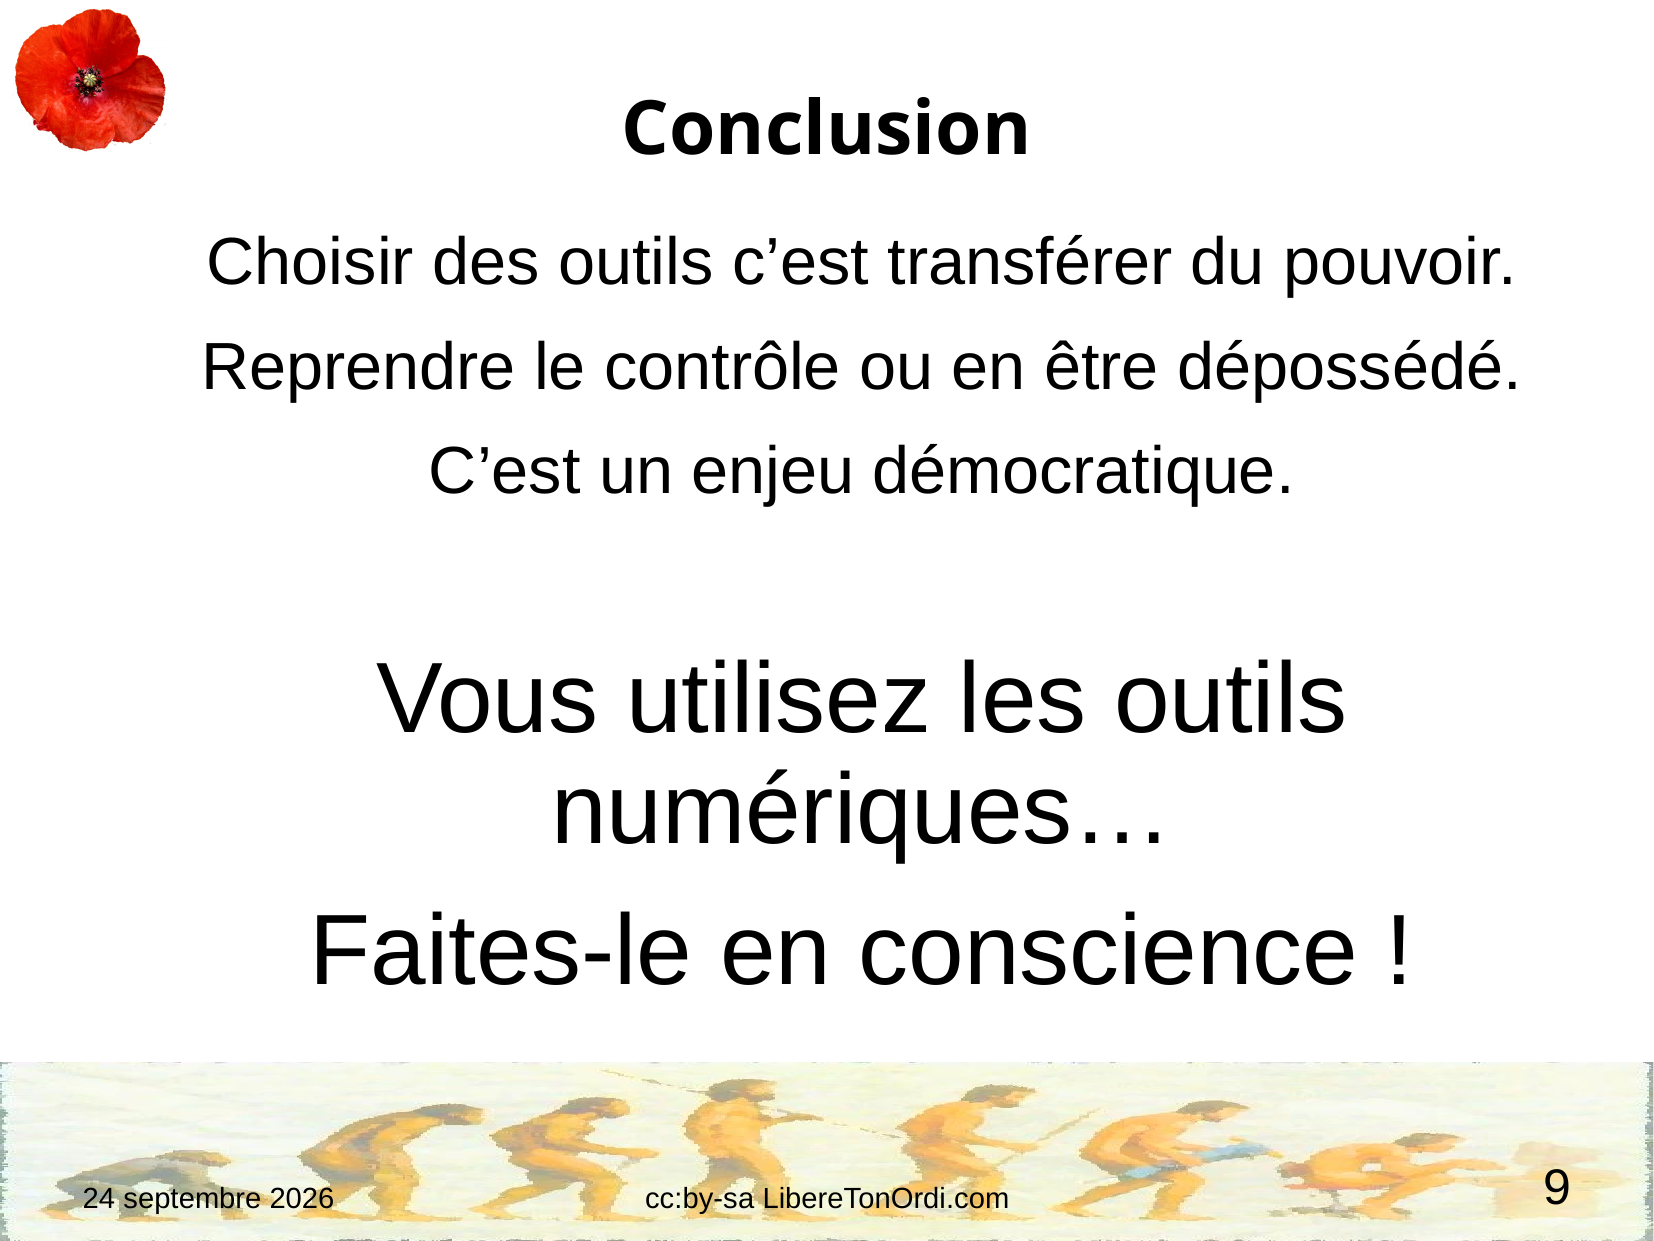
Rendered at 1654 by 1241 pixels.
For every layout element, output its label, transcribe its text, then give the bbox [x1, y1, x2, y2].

picture [11, 5, 169, 154]
picture [0, 1062, 1654, 1241]
title Conclusion [82, 49, 1571, 201]
list Choisir des outils c’est transférer du pouvoir. Reprendre le contrôle ou en être dépossédé. C’est un enjeu démocratique. Vous utilisez les outils numériques… Faites-le en conscience ! [82, 224, 1571, 1063]
